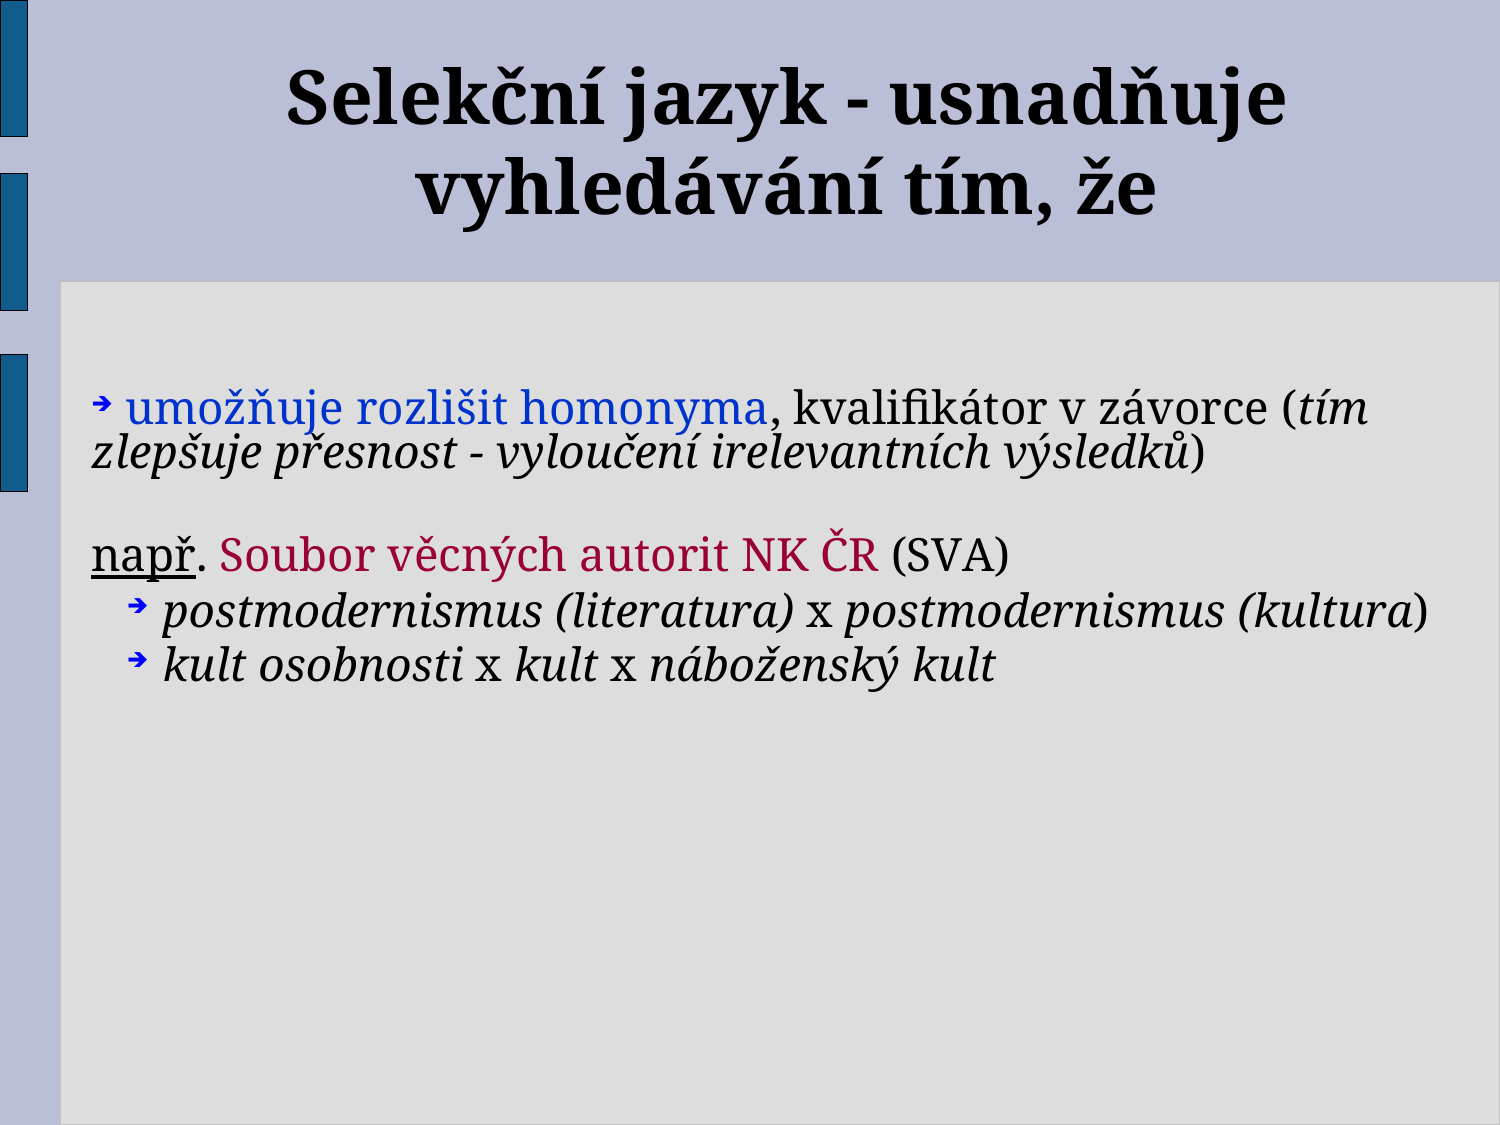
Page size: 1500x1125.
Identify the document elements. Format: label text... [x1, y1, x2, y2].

list umožňuje rozlišit homonyma, kvalifikátor v závorce (tím zlepšuje přesnost - vyloučení irelevantních výsledků) např. Soubor věcných autorit NK ČR (SVA) postmodernismus (literatura) x postmodernismus (kultura) kult osobnosti x kult x náboženský kult [76, 262, 1477, 1125]
title Selekční jazyk - usnadňuje vyhledávání tím, že [150, 41, 1426, 238]
